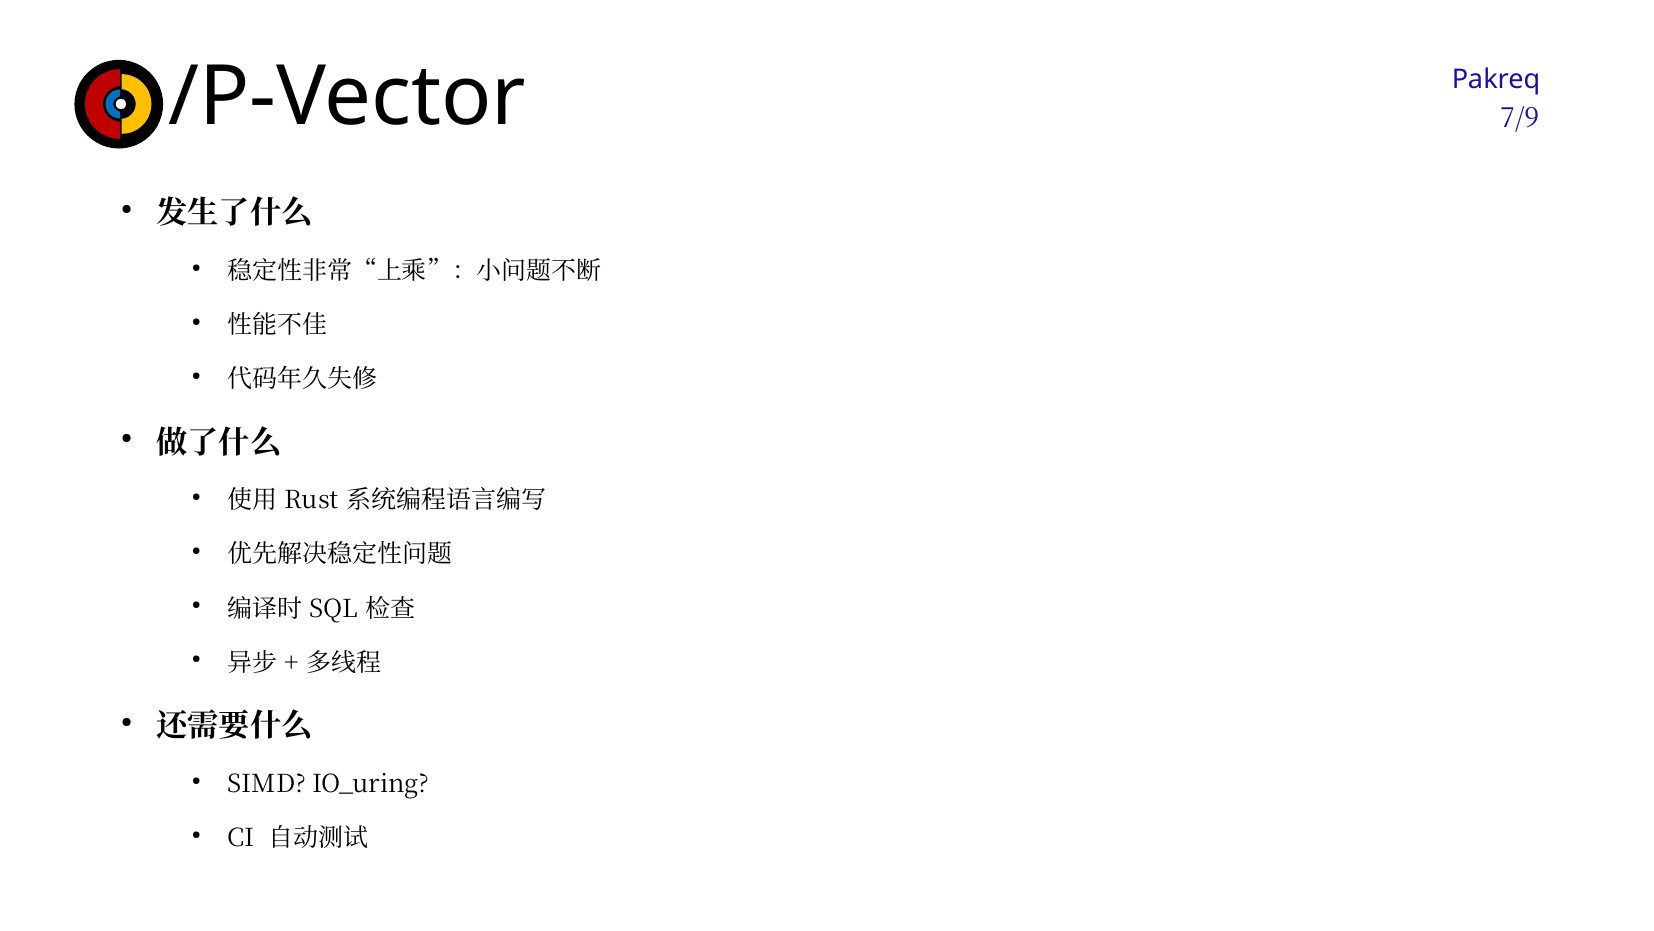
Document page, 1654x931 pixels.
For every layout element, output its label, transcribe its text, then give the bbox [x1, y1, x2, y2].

picture [71, 57, 153, 151]
text_box 发生了什么 稳定性非常“上乘”：小问题不断 性能不佳 代码年久失修 做了什么 使用Rust系统编程语言编写 优先解决稳定性问题 编译时SQL检查 异步+多线程 还需要什么 SIMD? IO_uring? CI 自动测试 [106, 157, 992, 862]
text_box /P-Vector [153, 28, 697, 157]
text_box Pakreq <编号>/9 [1437, 52, 1615, 223]
